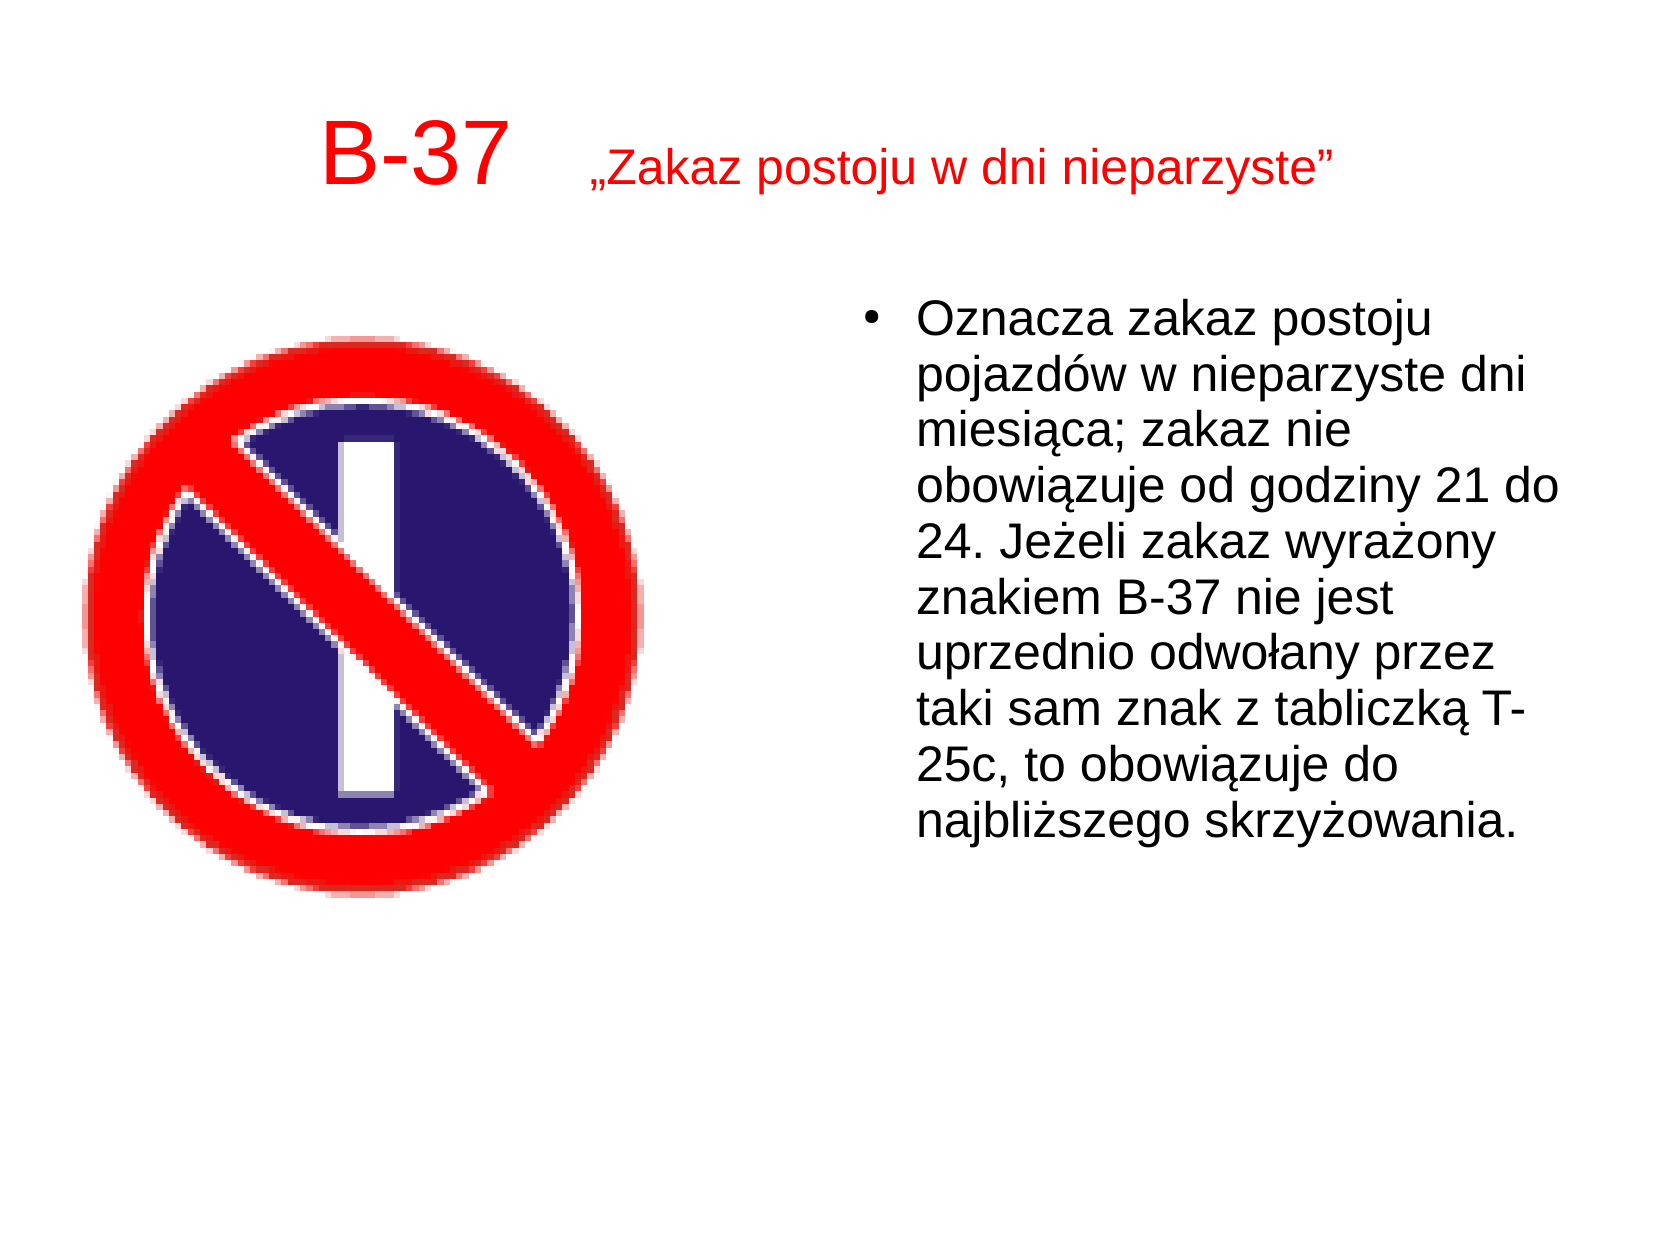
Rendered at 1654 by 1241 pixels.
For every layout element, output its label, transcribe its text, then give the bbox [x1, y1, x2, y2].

title B-37 „Zakaz postoju w dni nieparzyste” [82, 56, 1571, 250]
list Oznacza zakaz postoju pojazdów w nieparzyste dni miesiąca; zakaz nie obowiązuje od godziny 21 do 24. Jeżeli zakaz wyrażony znakiem B-37 nie jest uprzednio odwołany przez taki sam znak z tabliczką T-25c, to obowiązuje do najbliższego skrzyżowania. [845, 290, 1572, 1094]
picture [82, 336, 644, 898]
